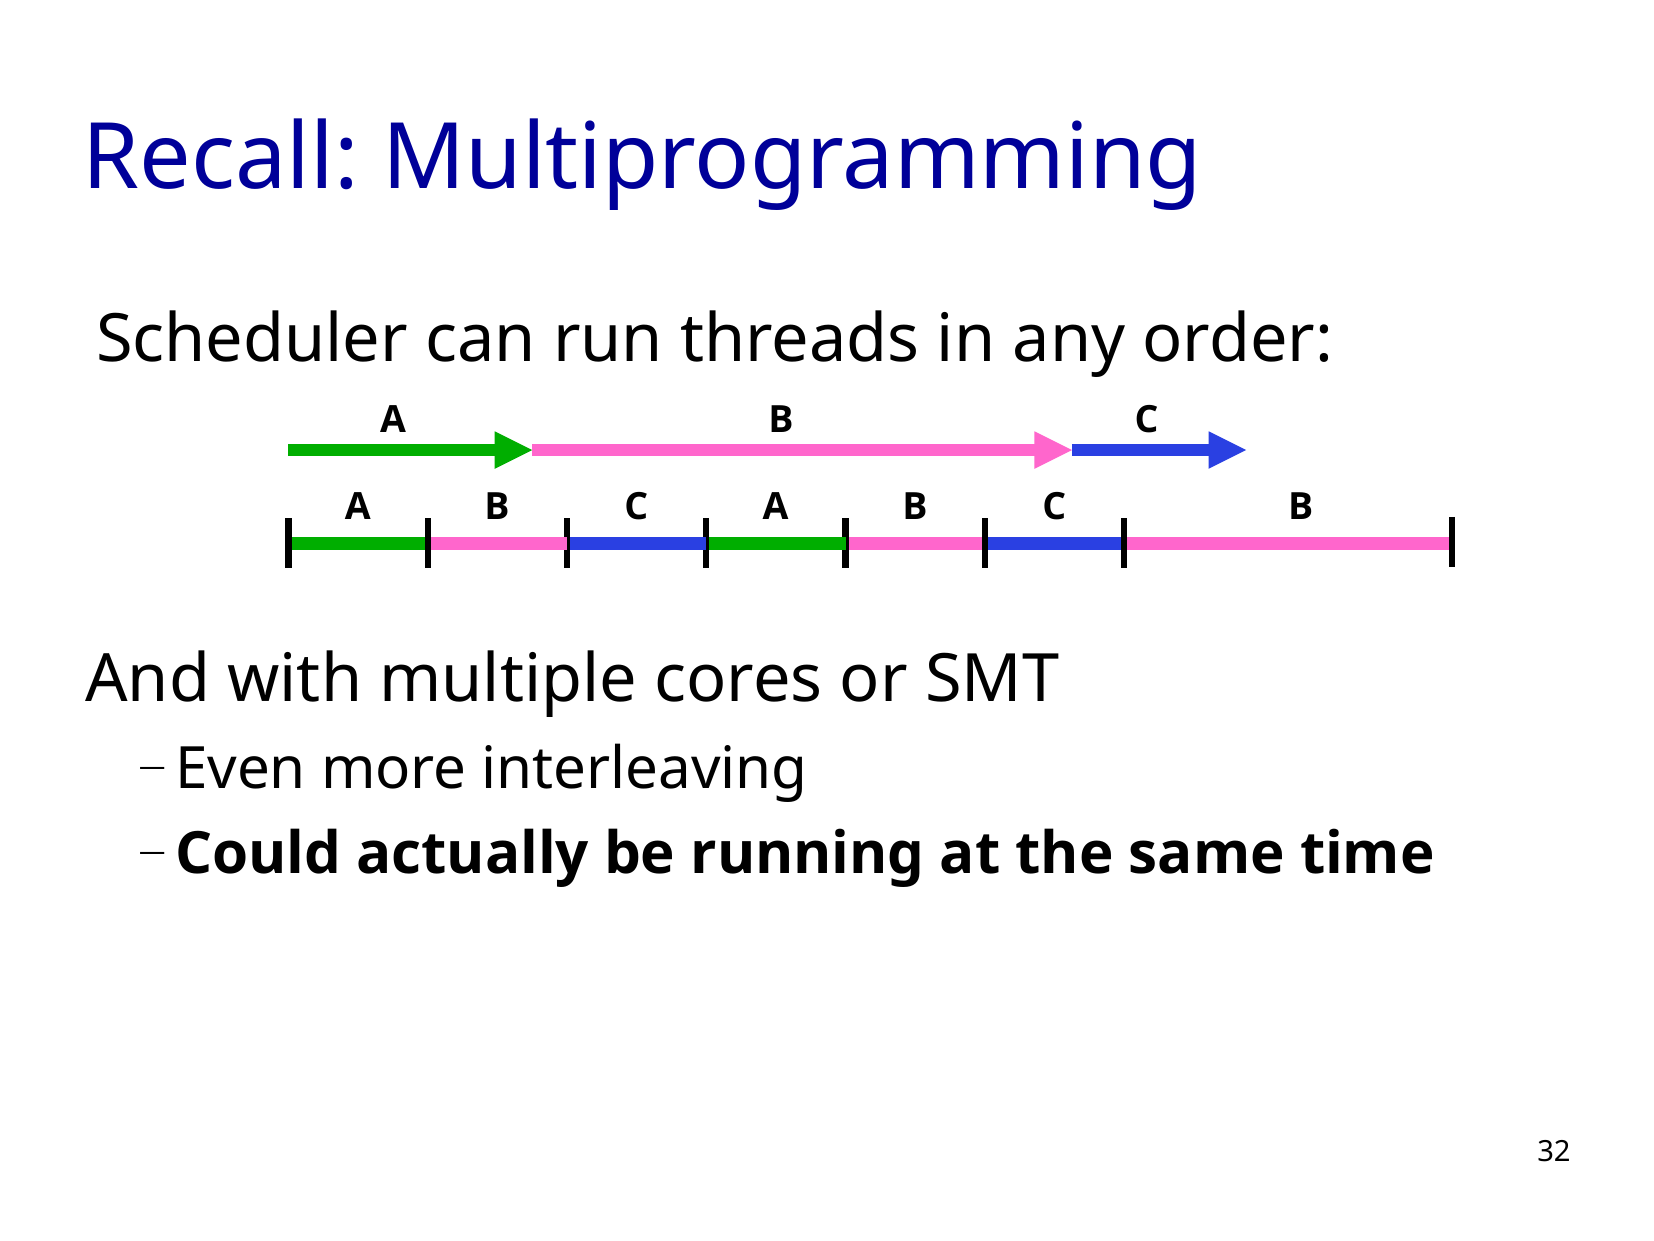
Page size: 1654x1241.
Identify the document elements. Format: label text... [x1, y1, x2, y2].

list And with multiple cores or SMT Even more interleaving Could actually be running at the same time [49, 635, 1561, 961]
text_box A [365, 387, 421, 448]
text_box B [469, 474, 525, 535]
text_box A [747, 474, 804, 535]
text_box B [1273, 474, 1329, 535]
text_box C [1119, 387, 1174, 448]
title Recall: Multiprogramming [82, 49, 1571, 257]
text_box B [887, 474, 943, 535]
text_box C [609, 474, 664, 535]
text_box A [330, 474, 386, 535]
text_box B [753, 387, 809, 448]
text_box C [1027, 474, 1082, 535]
list Scheduler can run threads in any order: [60, 290, 1571, 391]
